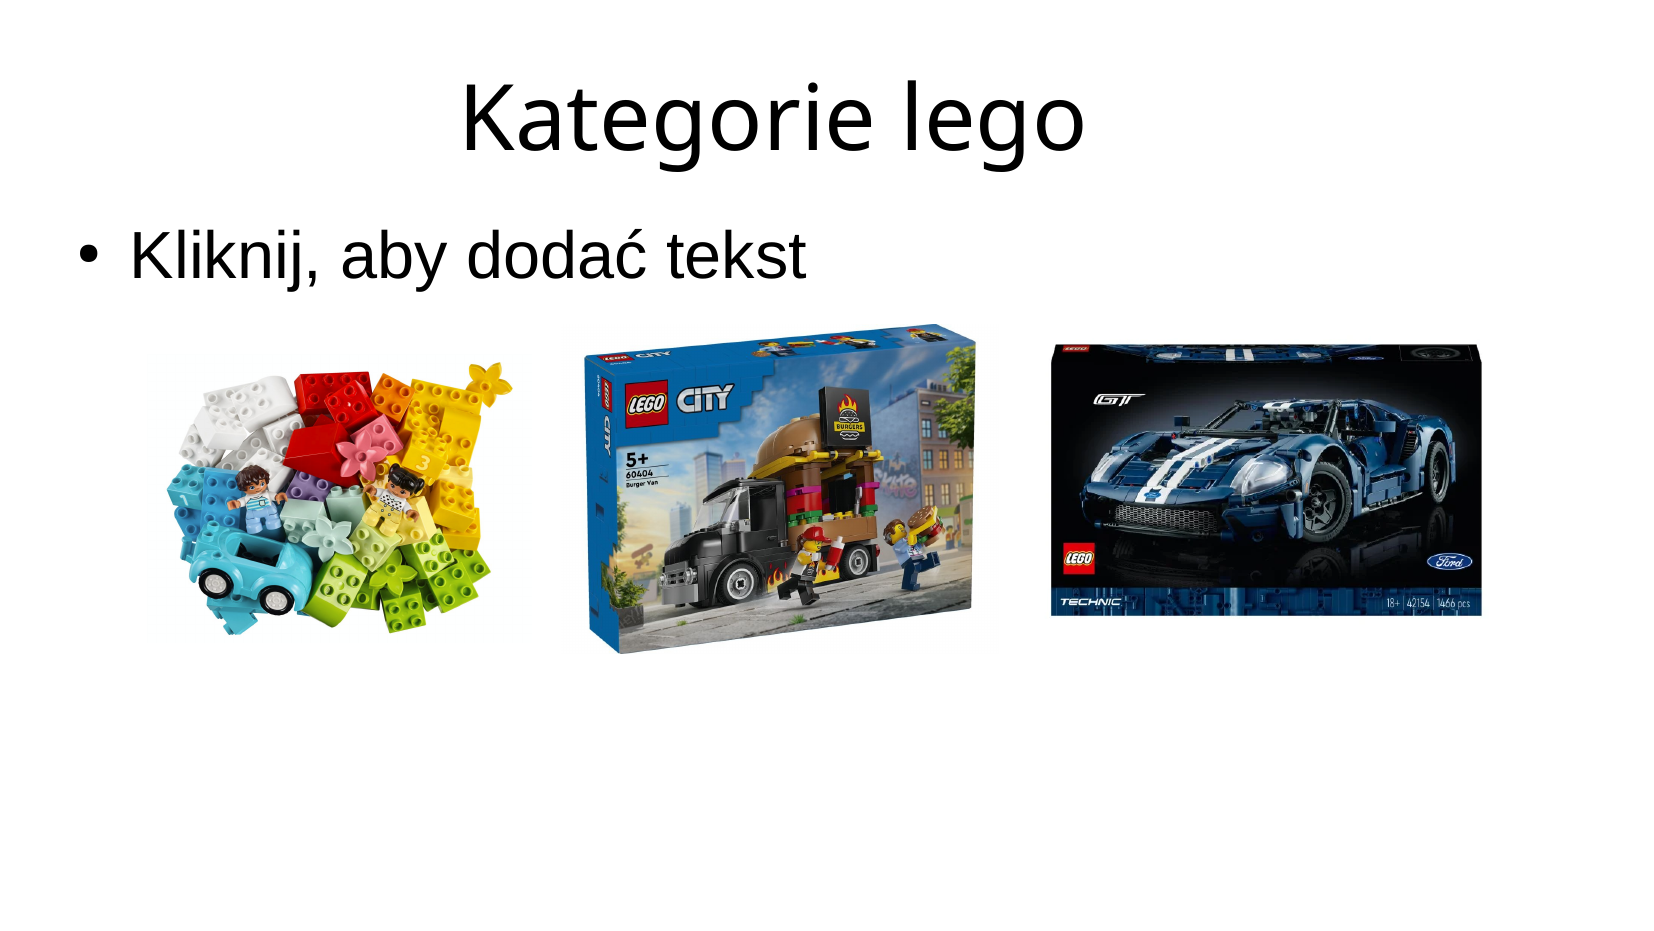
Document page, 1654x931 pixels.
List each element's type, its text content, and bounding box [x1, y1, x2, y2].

list Kliknij, aby dodać tekst [59, 217, 1548, 758]
picture [147, 354, 532, 643]
picture [1033, 280, 1498, 680]
picture [561, 324, 999, 654]
title Kategorie lego [29, 37, 1518, 193]
